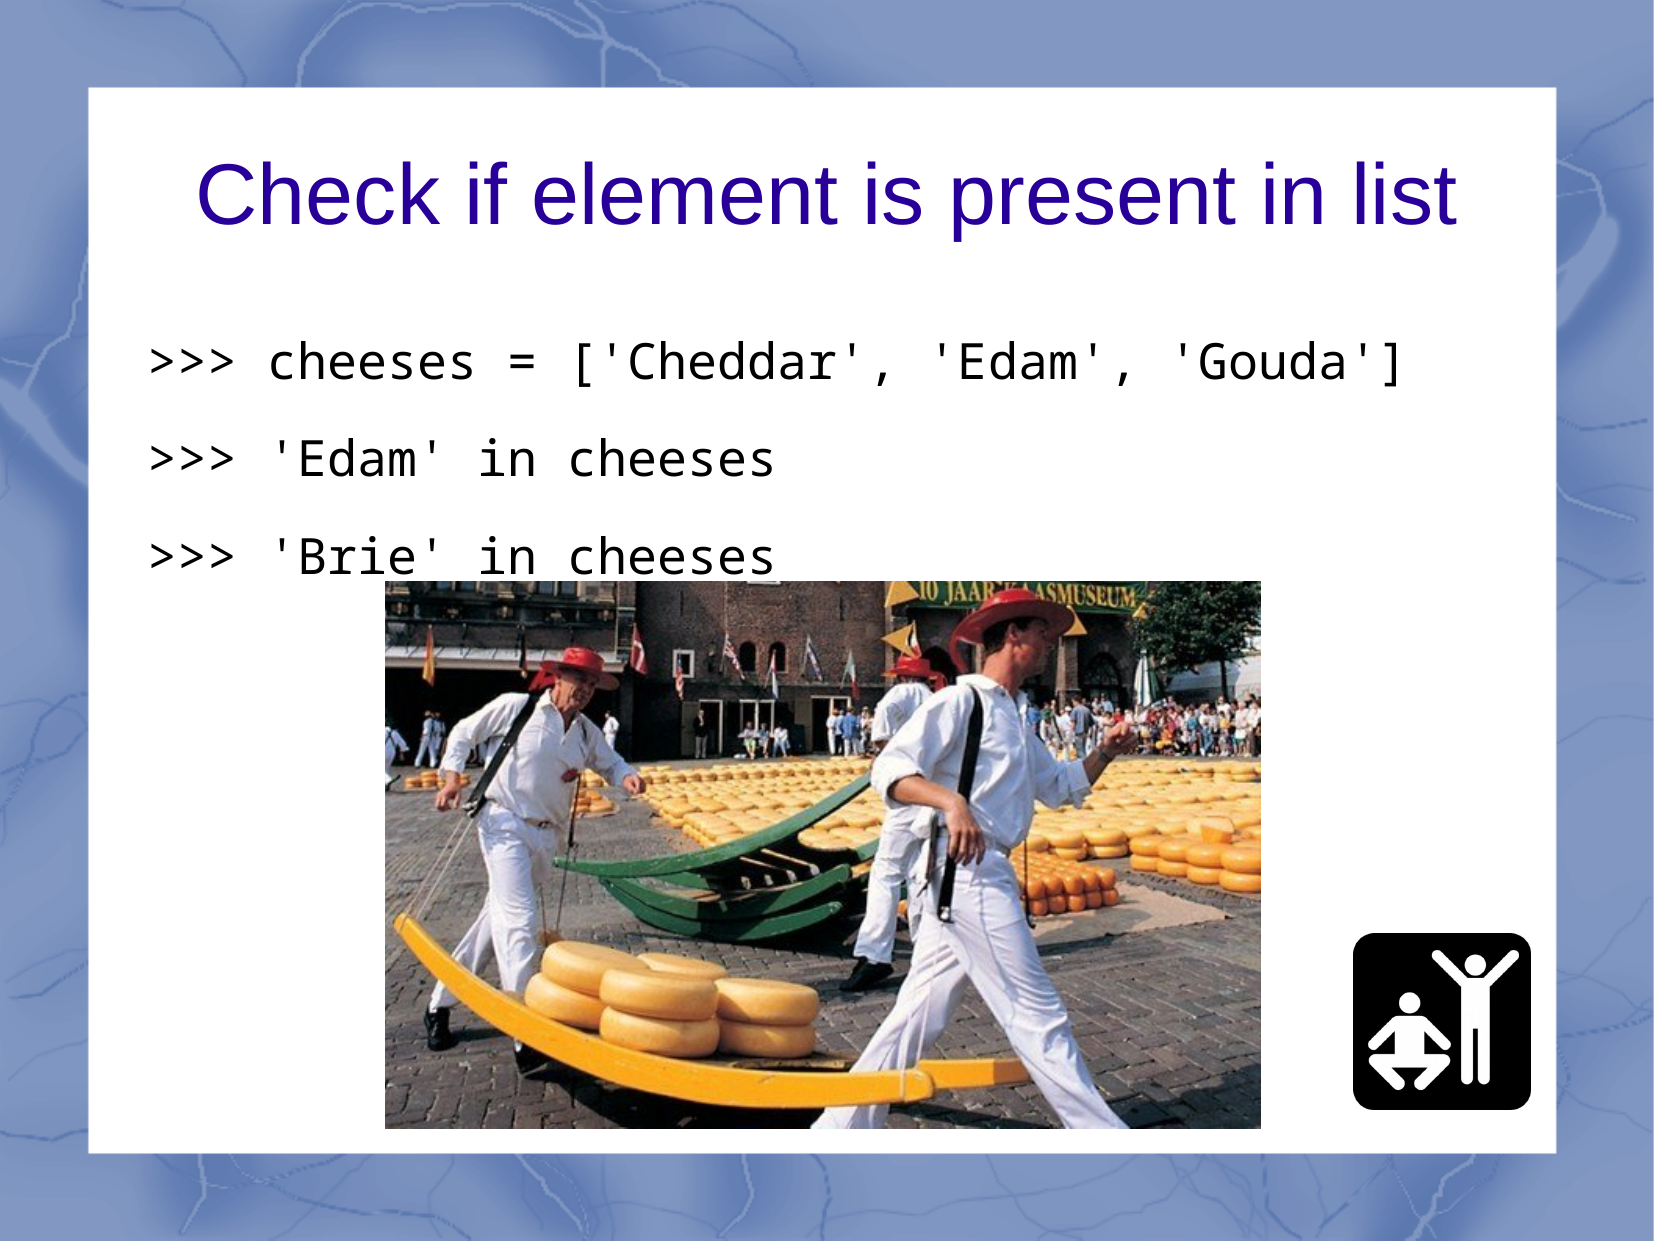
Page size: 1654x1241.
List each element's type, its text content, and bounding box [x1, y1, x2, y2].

title Check if element is present in list [118, 90, 1536, 298]
picture [0, 0, 1654, 1241]
list >>> cheeses = ['Cheddar', 'Edam', 'Gouda'] >>> 'Edam' in cheeses >>> 'Brie' in cheeses [147, 325, 1506, 1045]
